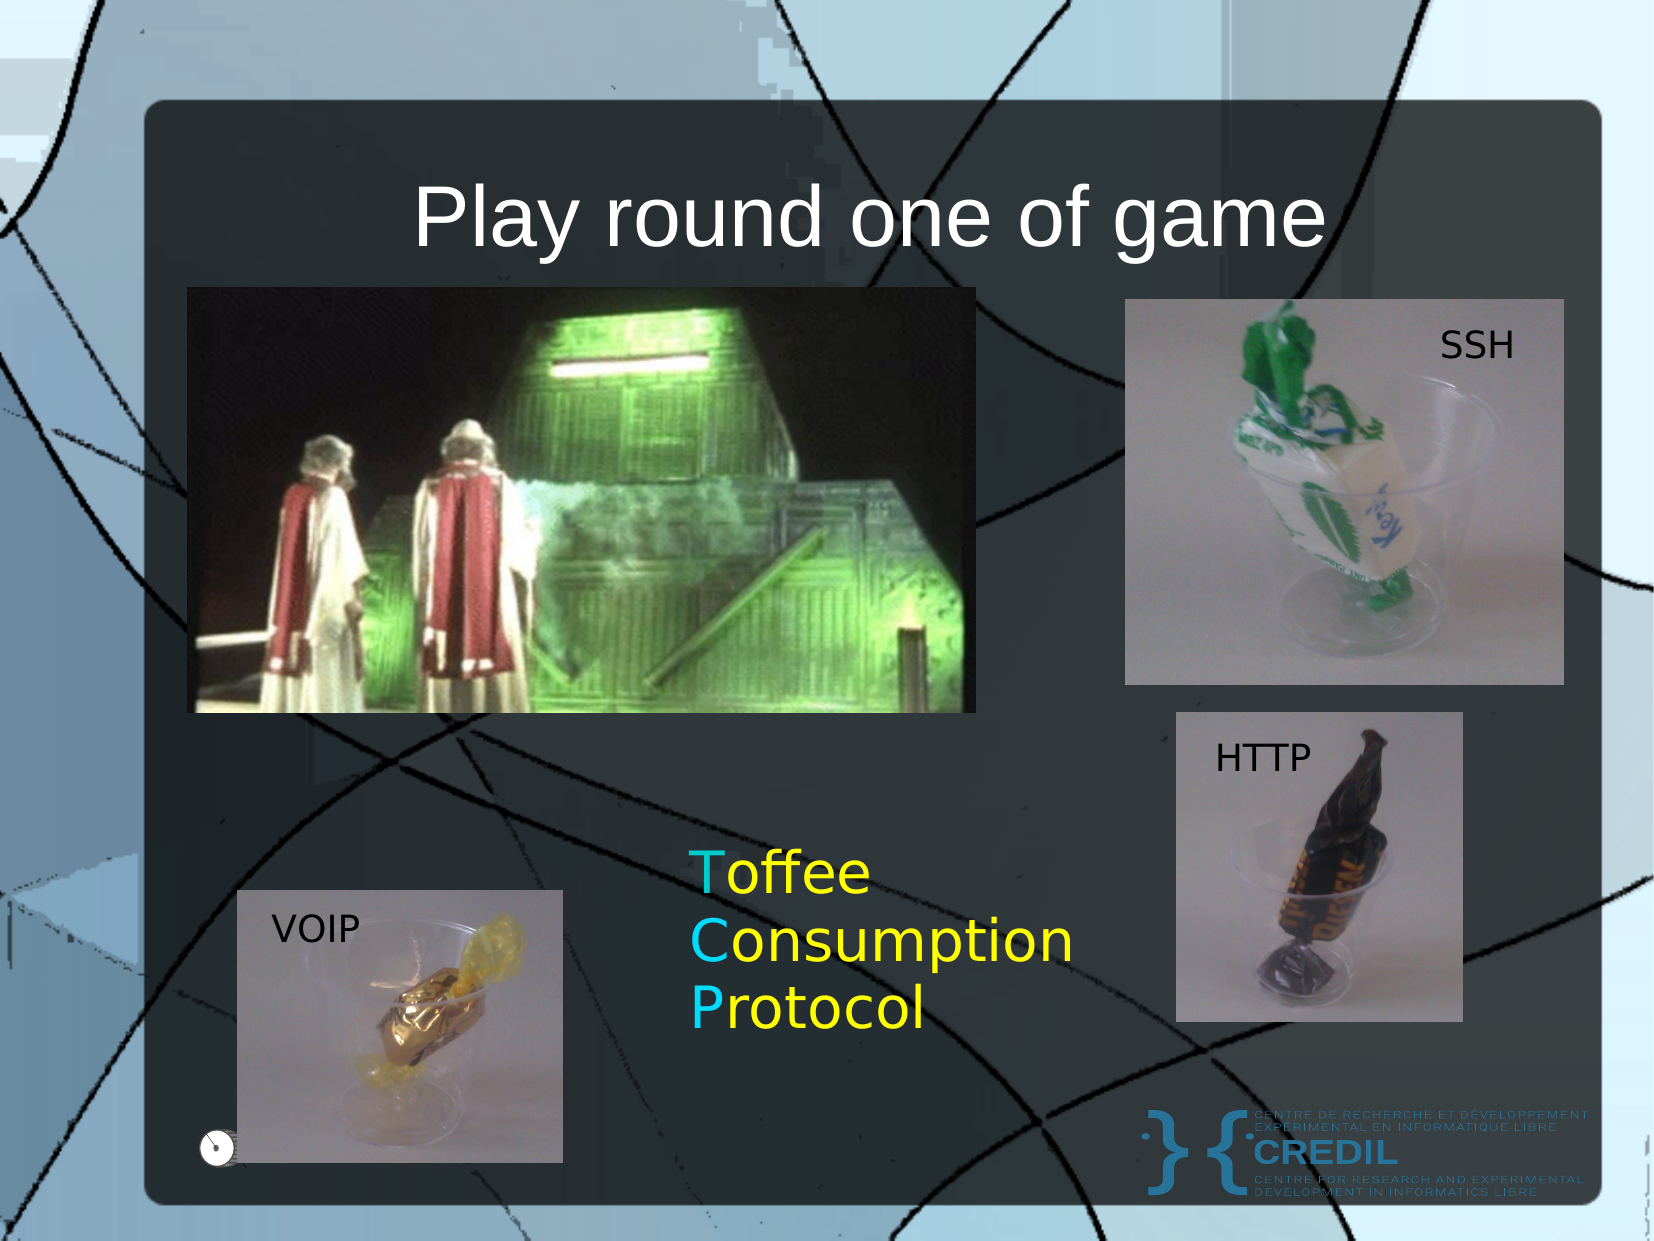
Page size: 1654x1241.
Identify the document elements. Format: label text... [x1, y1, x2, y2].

text_box HTTP [1200, 729, 1327, 788]
picture [0, 0, 1654, 1241]
text_box VOIP [256, 900, 376, 959]
text_box SSH [1425, 316, 1531, 376]
text_box Toffee Consumption Protocol [675, 831, 1091, 1051]
title Play round one of game [159, 108, 1583, 325]
